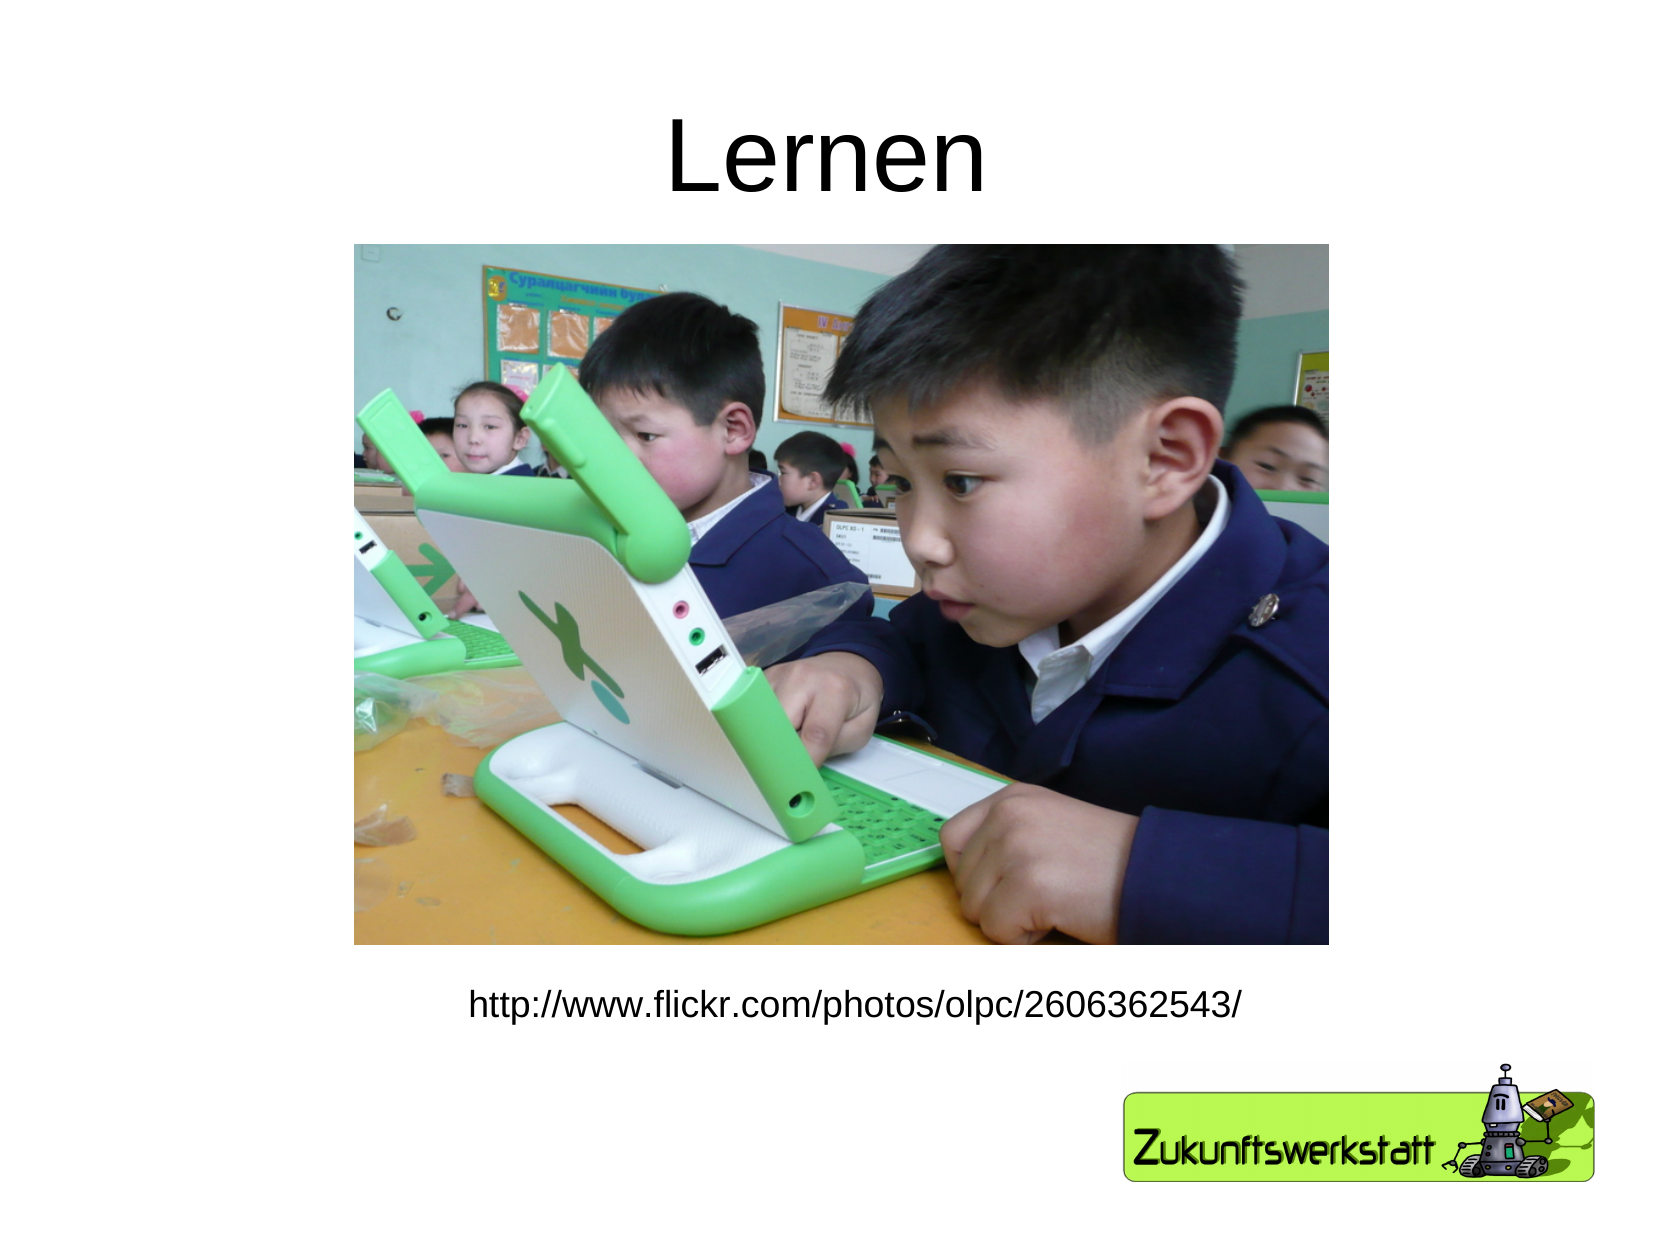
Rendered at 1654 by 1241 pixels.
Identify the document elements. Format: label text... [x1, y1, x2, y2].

title Lernen [82, 56, 1571, 249]
text_box http://www.flickr.com/photos/olpc/2606362543/ [442, 976, 1595, 1034]
picture [354, 244, 1329, 945]
picture [1122, 1062, 1595, 1182]
